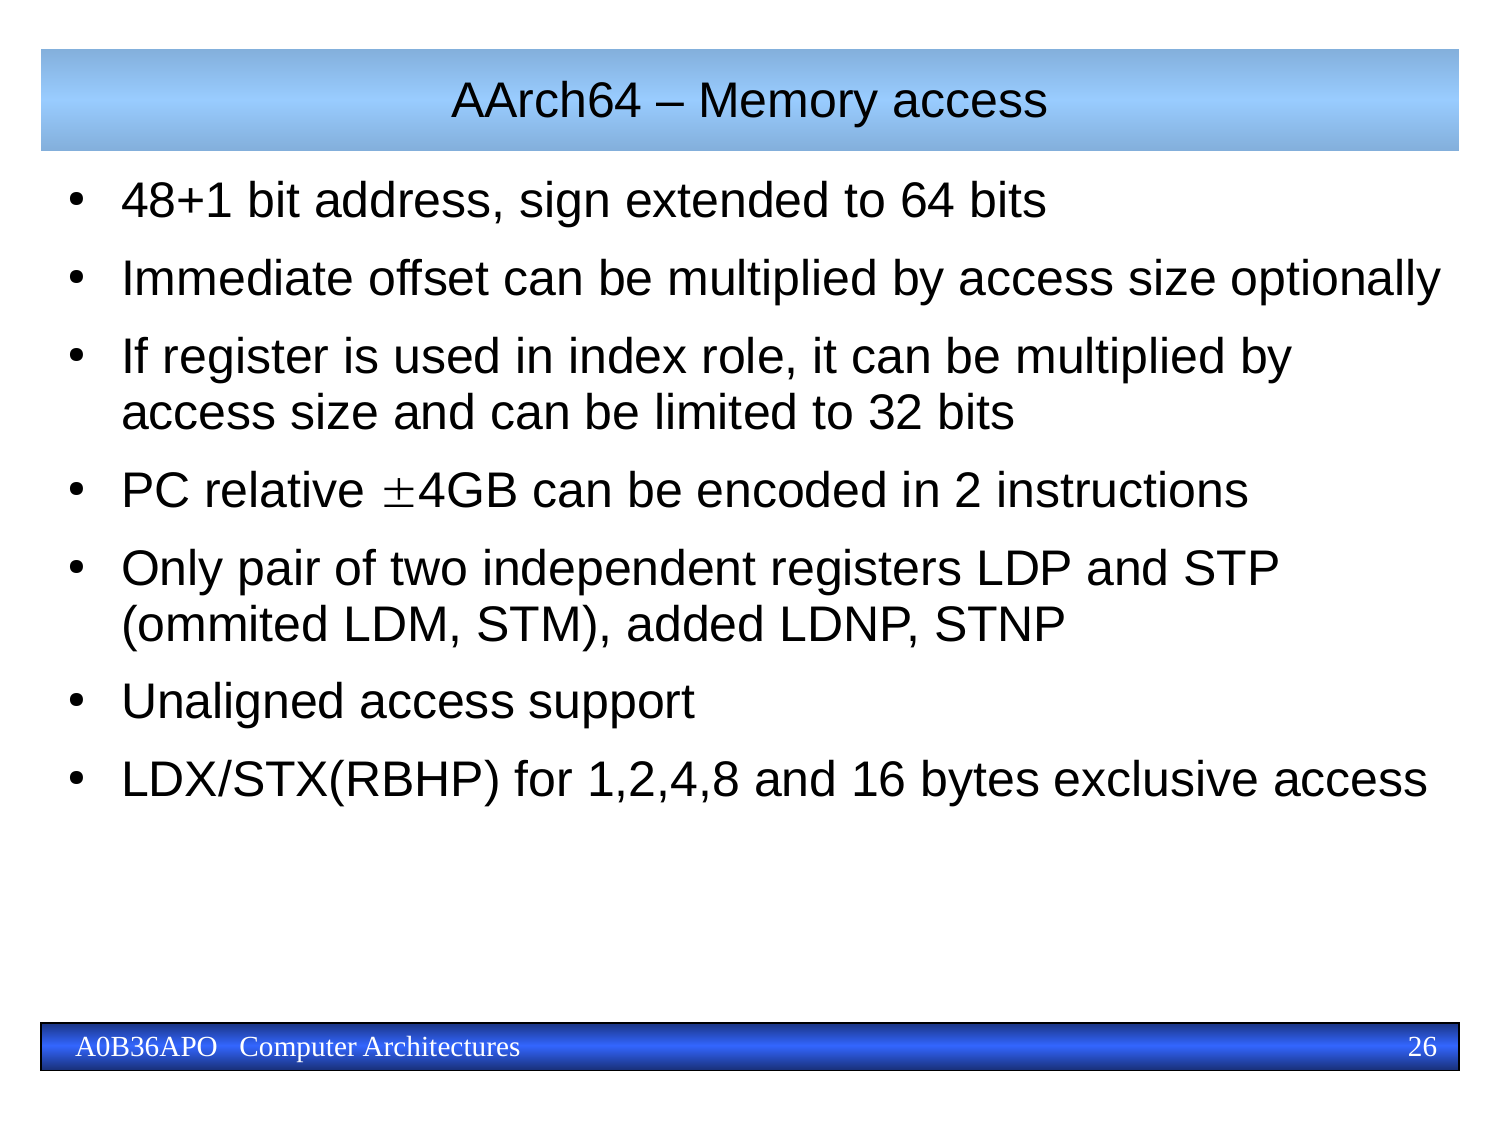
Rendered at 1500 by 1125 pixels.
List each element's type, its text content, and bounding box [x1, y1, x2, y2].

title AArch64 – Memory access [41, 49, 1459, 151]
list 48+1 bit address, sign extended to 64 bits Immediate offset can be multiplied by access size optionally If register is used in index role, it can be multiplied by access size and can be limited to 32 bits PC relative ±4GB can be encoded in 2 instructions Only pair of two independent registers LDP and STP (ommited LDM, STM), added LDNP, STNP Unaligned access support LDX/STX(RBHP) for 1,2,4,8 and 16 bytes exclusive access [50, 172, 1450, 1000]
